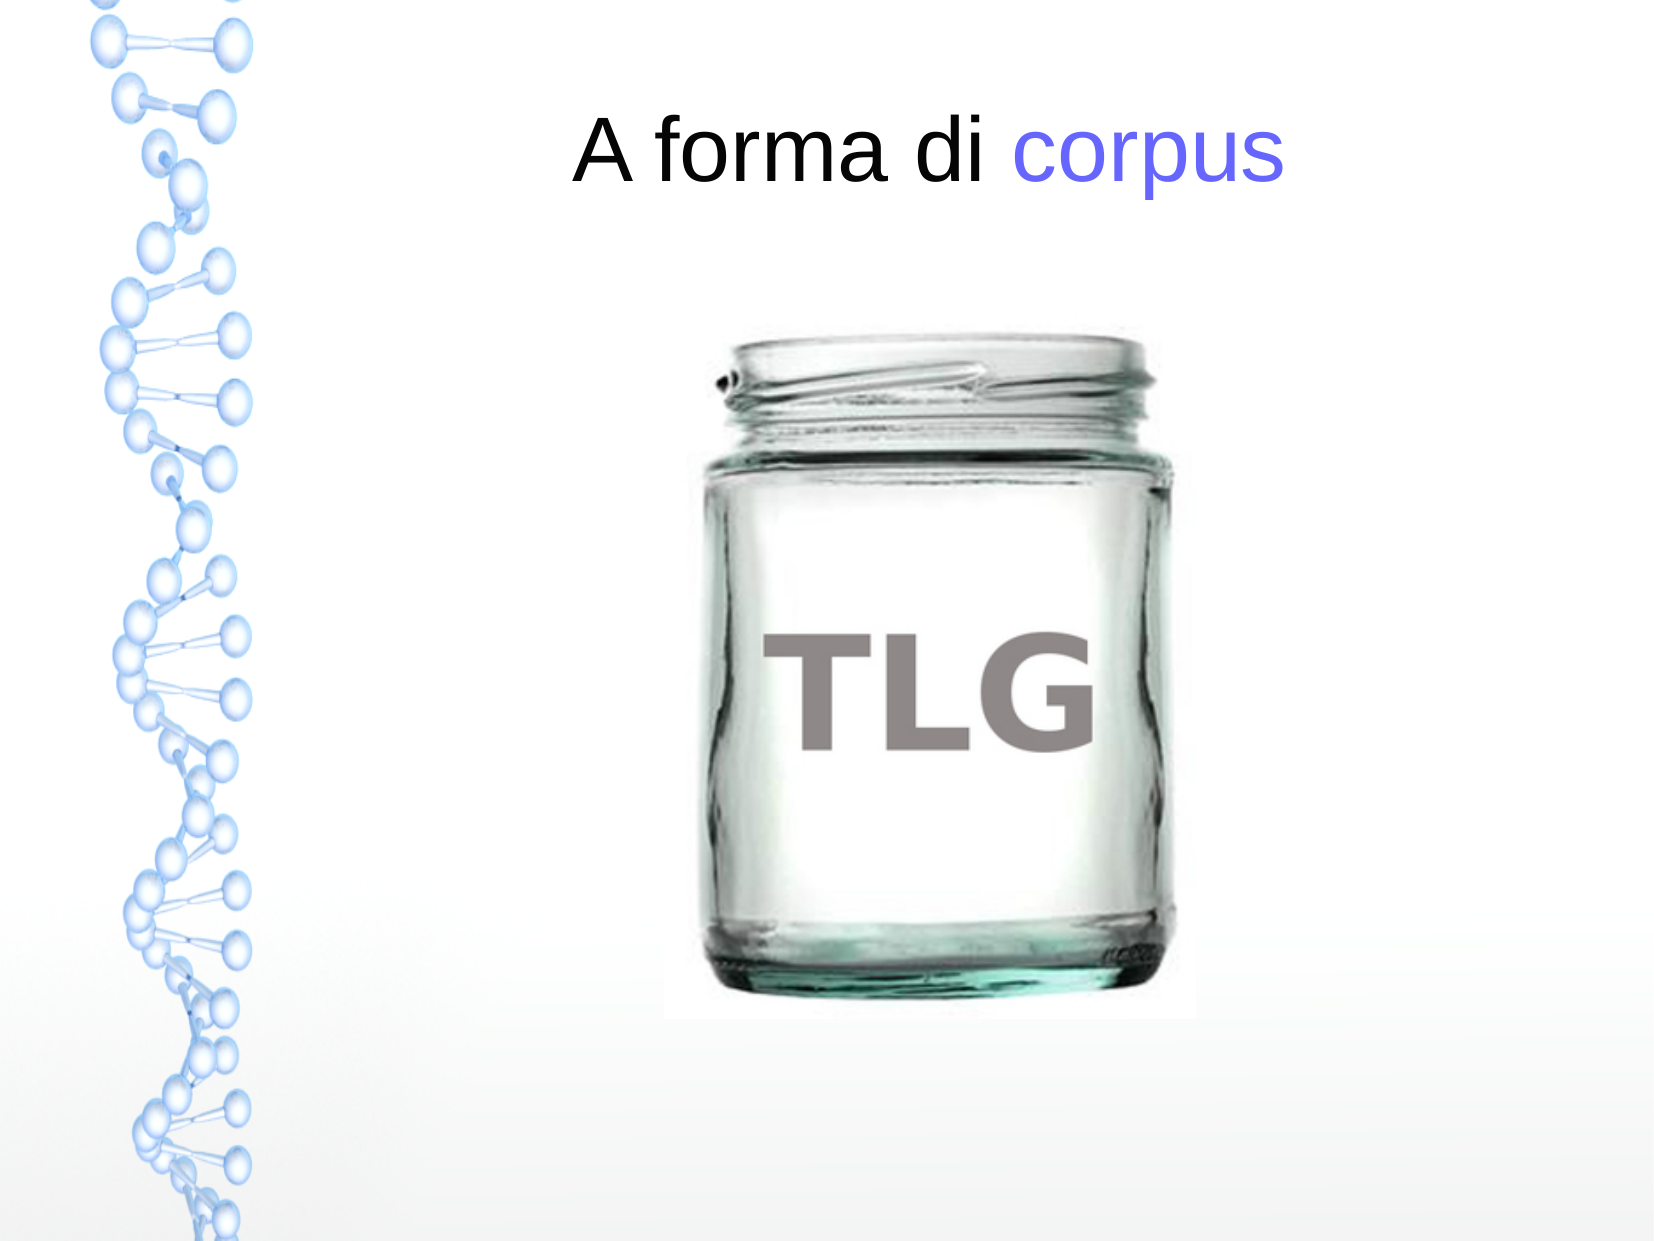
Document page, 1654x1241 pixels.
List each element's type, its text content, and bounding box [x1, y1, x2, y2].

picture [0, 0, 1654, 1241]
title A forma di corpus [265, 47, 1595, 252]
